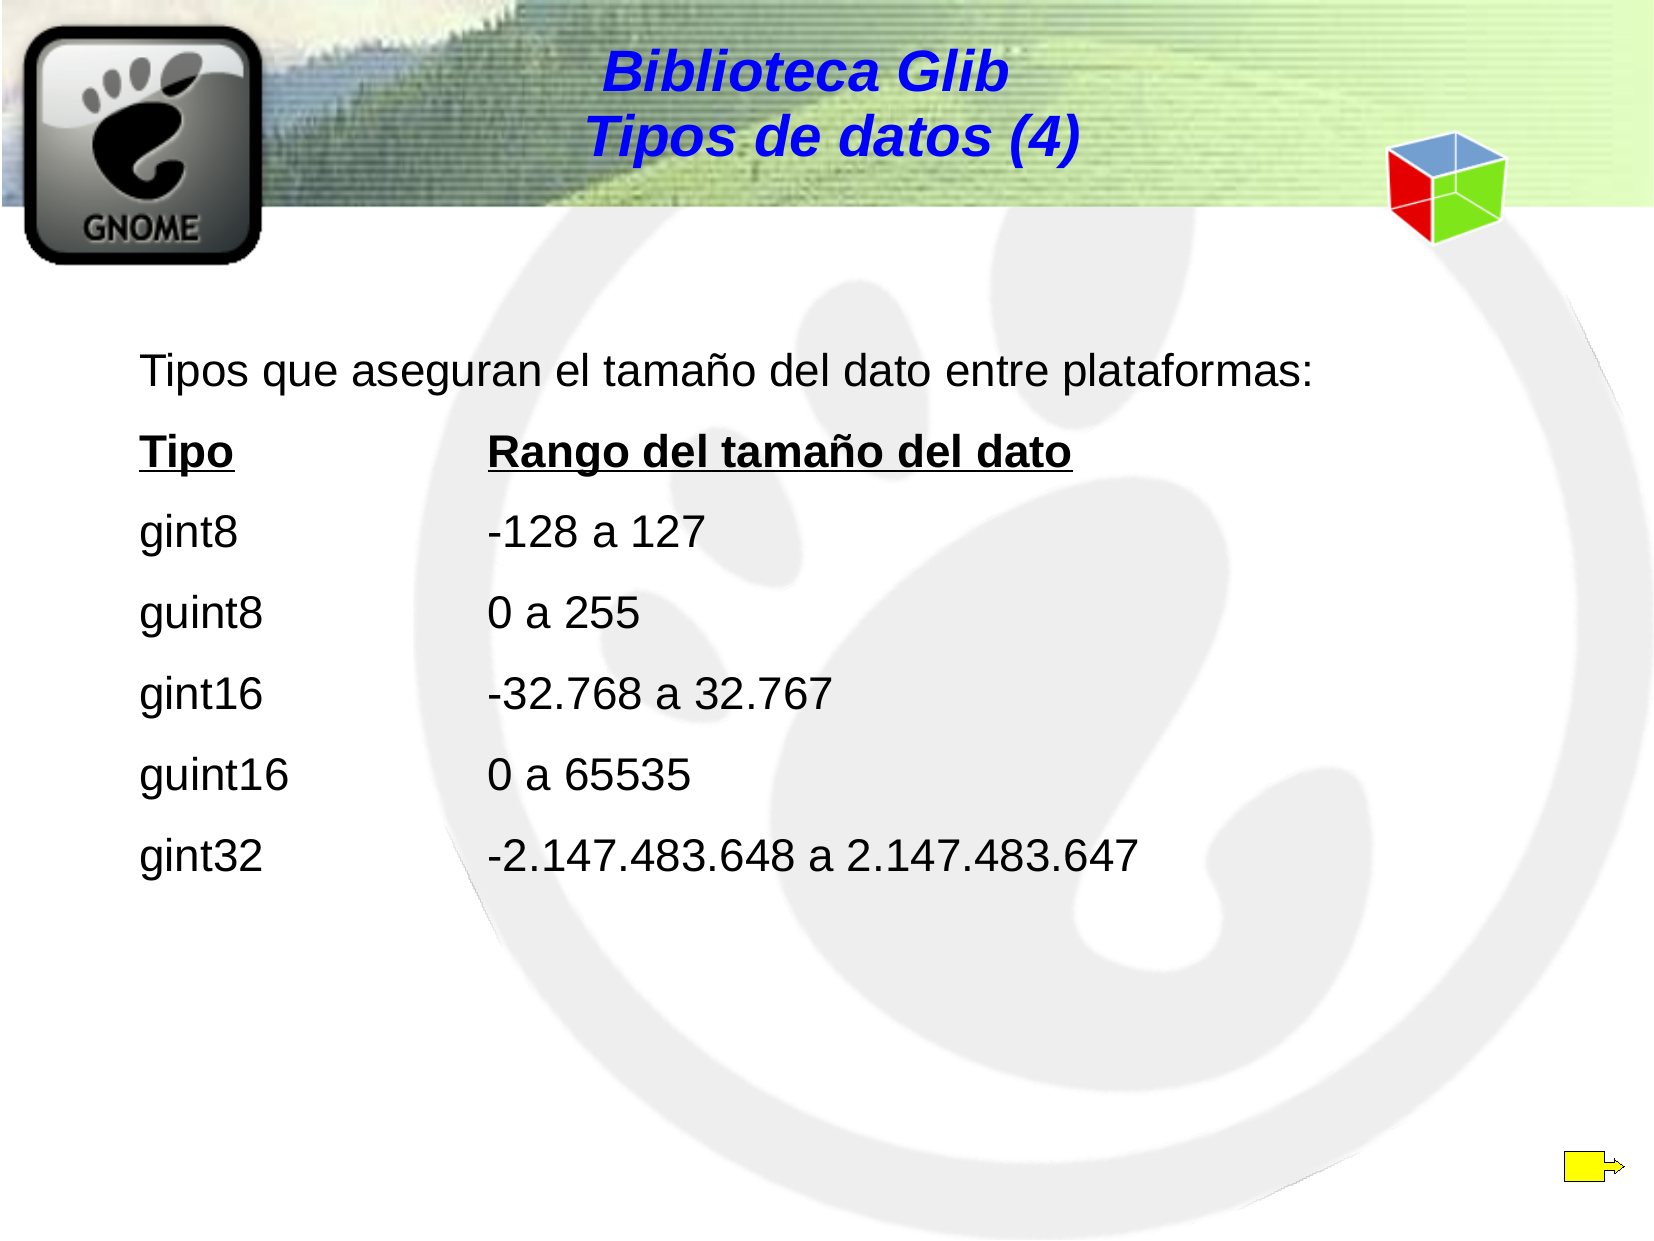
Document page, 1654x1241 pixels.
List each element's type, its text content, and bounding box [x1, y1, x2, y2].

text_box [1564, 1151, 1625, 1182]
title Biblioteca Glib Tipos de datos (4) [236, 0, 1359, 208]
picture [2, 0, 1654, 1240]
list Tipos que aseguran el tamaño del dato entre plataformas: Tipo Rango del tamaño del dato gint8 -128 a 127 guint8 0 a 255 gint16 -32.768 a 32.767 guint16 0 a 65535 gint32 -2.147.483.648 a 2.147.483.647 [121, 344, 1534, 1127]
